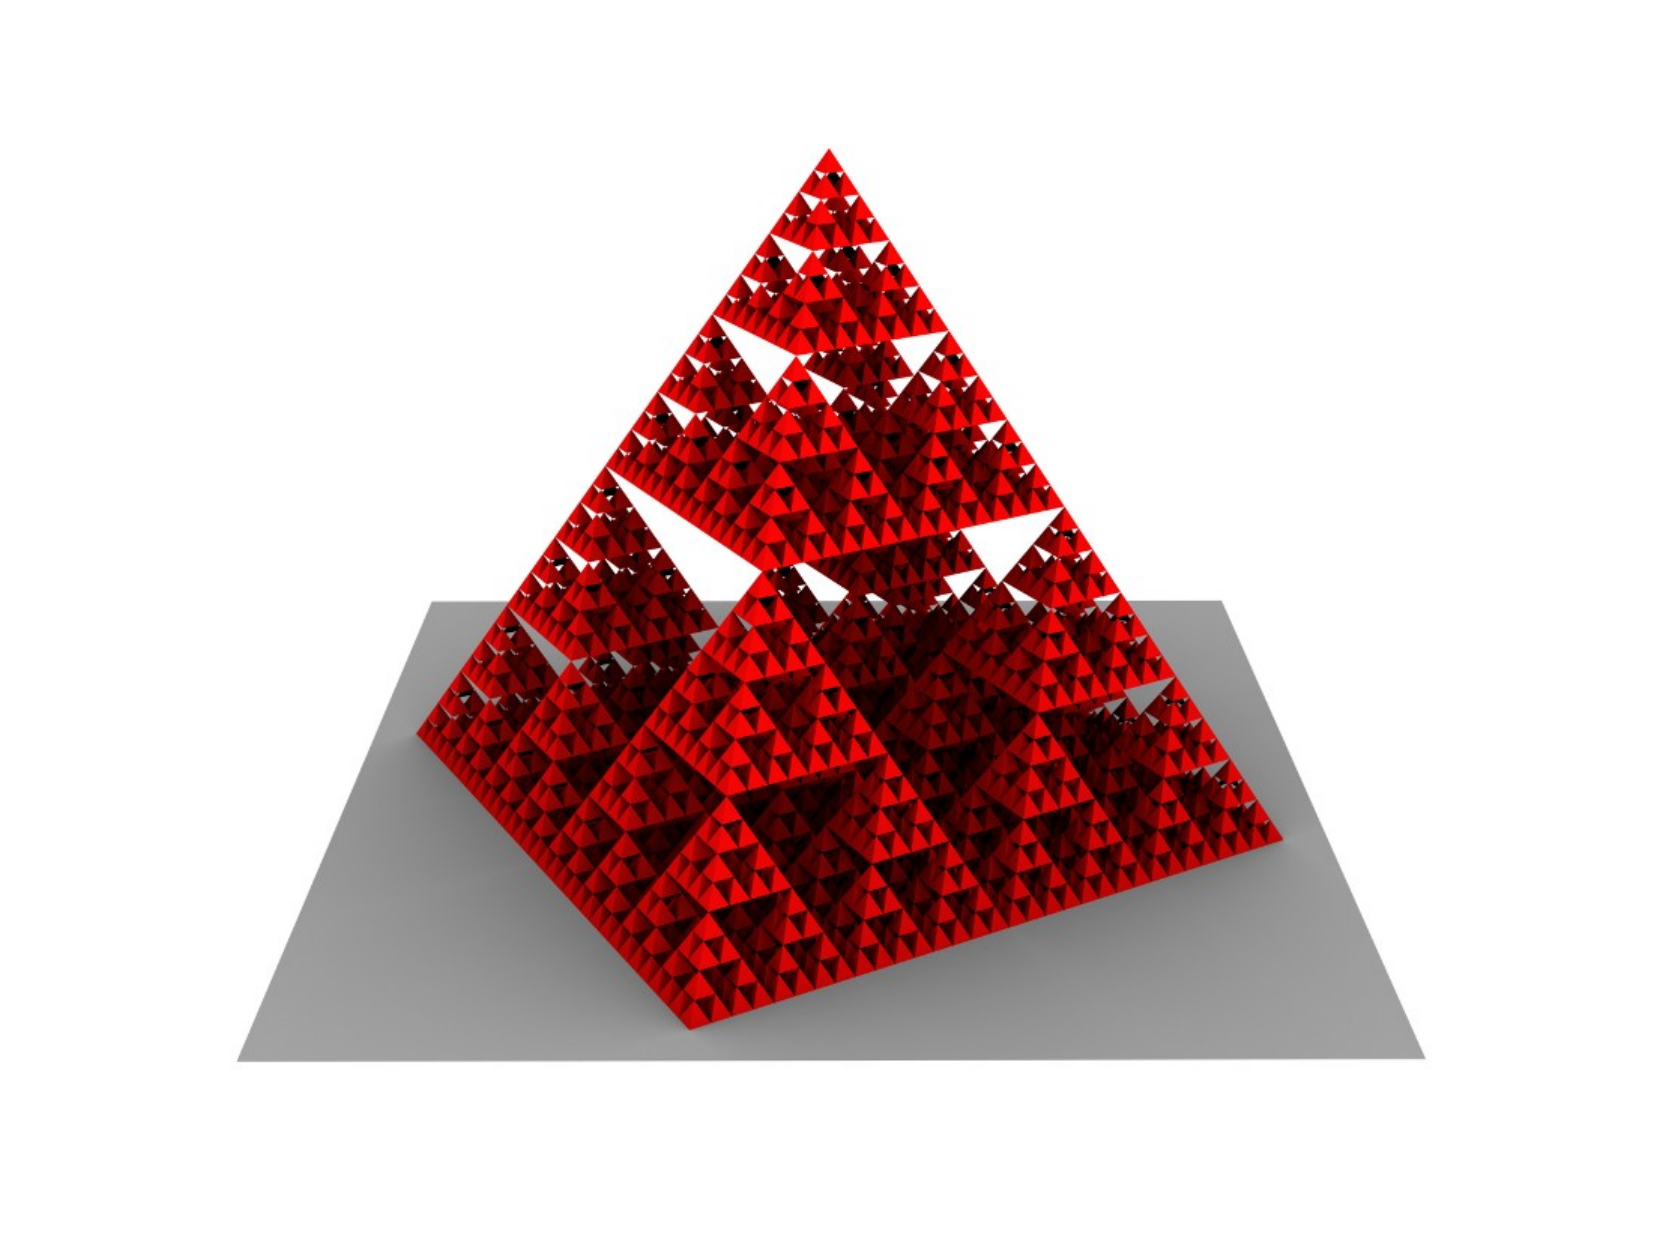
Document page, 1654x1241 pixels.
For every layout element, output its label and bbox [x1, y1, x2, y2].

picture [206, 0, 1447, 1241]
